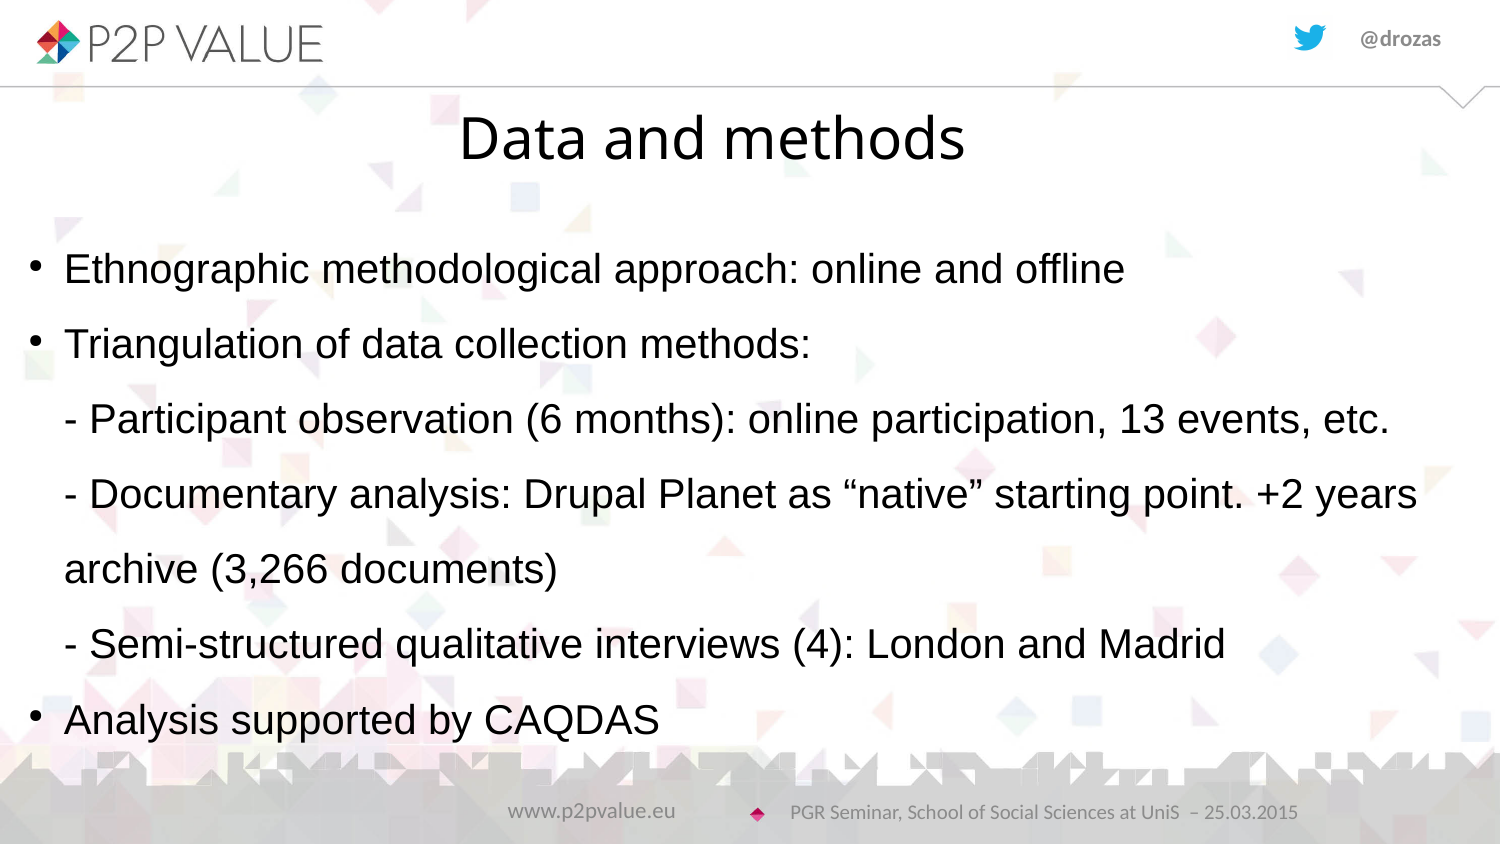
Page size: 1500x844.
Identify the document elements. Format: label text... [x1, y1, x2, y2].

subtitle Ethnographic methodological approach: online and offline Triangulation of data collection methods: - Participant observation (6 months): online participation, 13 events, etc. - Documentary analysis: Drupal Planet as “native” starting point. +2 years archive (3,266 documents) - Semi-structured qualitative interviews (4): London and Madrid Analysis supported by CAQDAS [15, 210, 1496, 766]
picture [0, 0, 1500, 844]
text_box PGR Seminar, School of Social Sciences at UniS – 25.03.2015 [777, 788, 1470, 834]
title Data and methods [60, 92, 1366, 181]
text_box www.p2pvalue.eu [501, 789, 720, 829]
text_box @drozas [1333, 15, 1455, 60]
